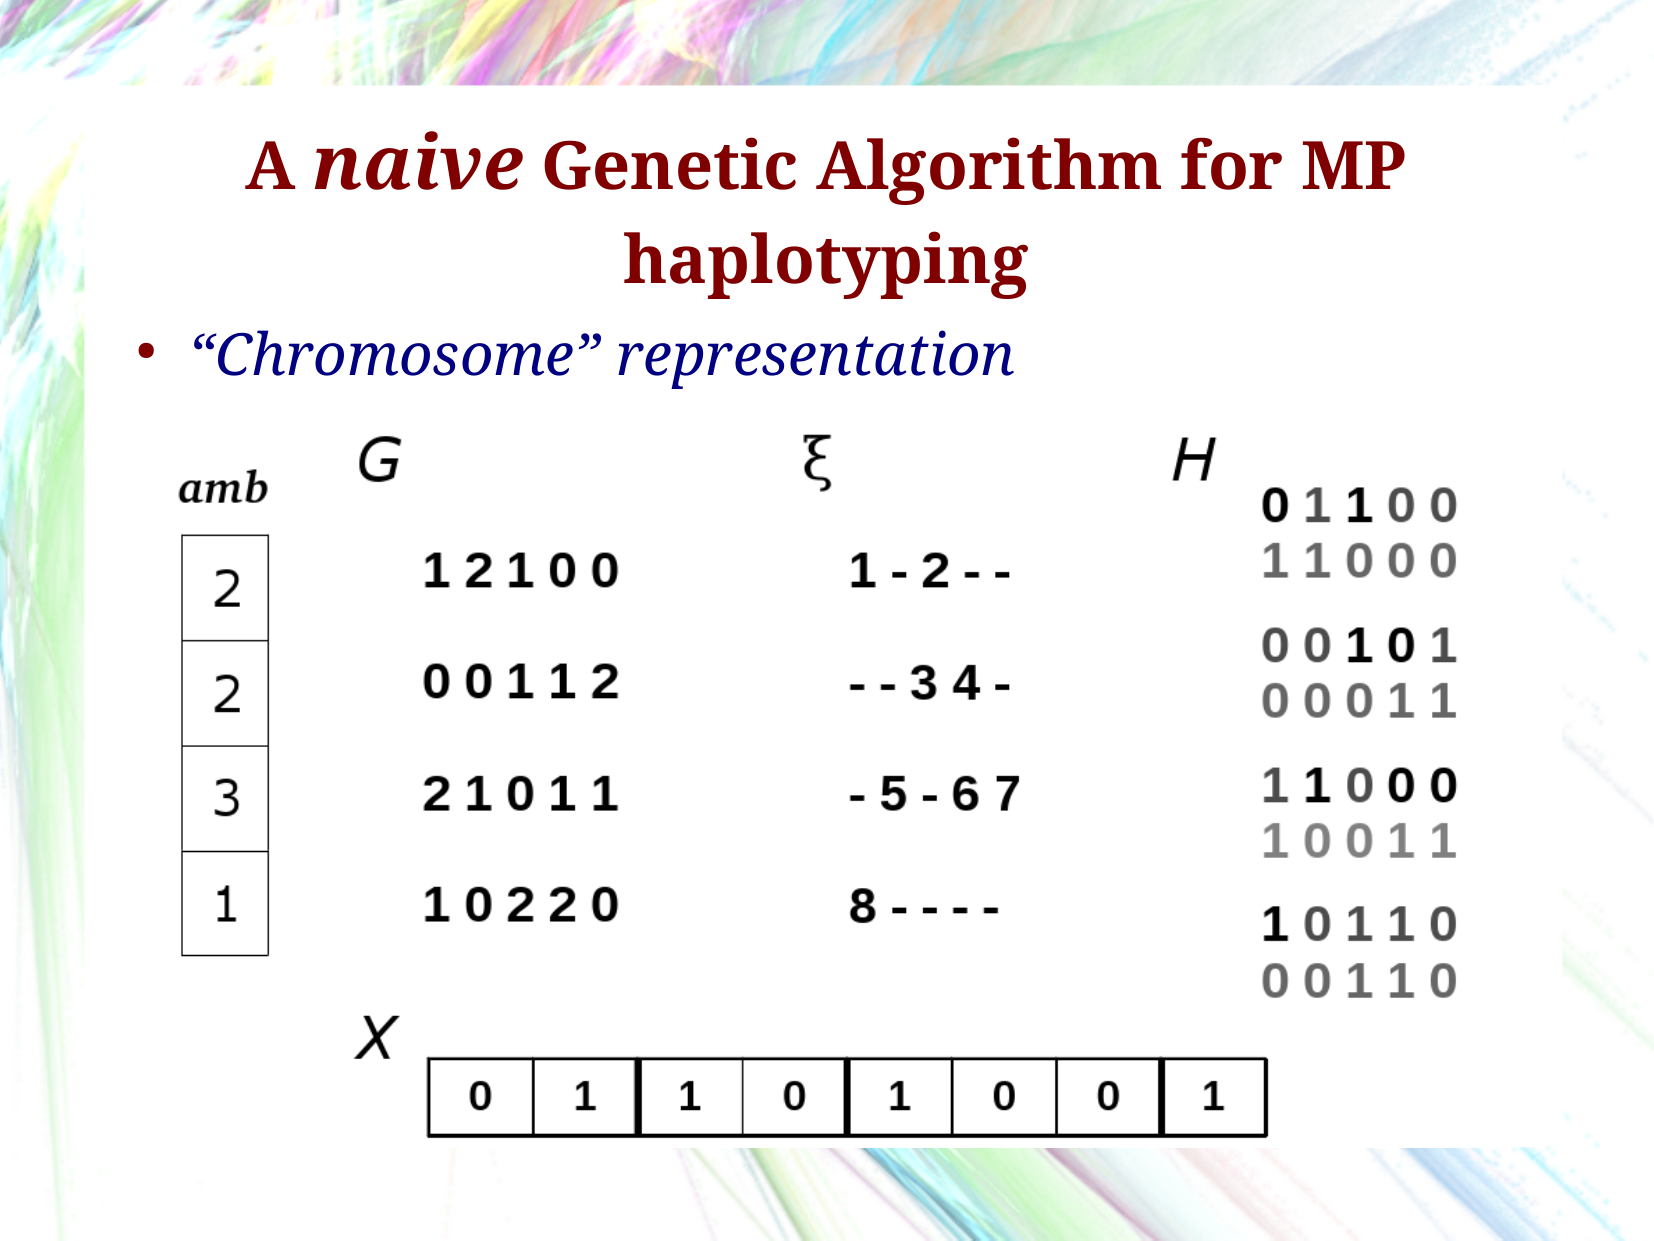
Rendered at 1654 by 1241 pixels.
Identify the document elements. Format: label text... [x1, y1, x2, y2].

list “Chromosome” representation [118, 312, 1538, 412]
title A naive Genetic Algorithm for MP haplotyping [82, 109, 1571, 303]
picture [0, 0, 1654, 1241]
